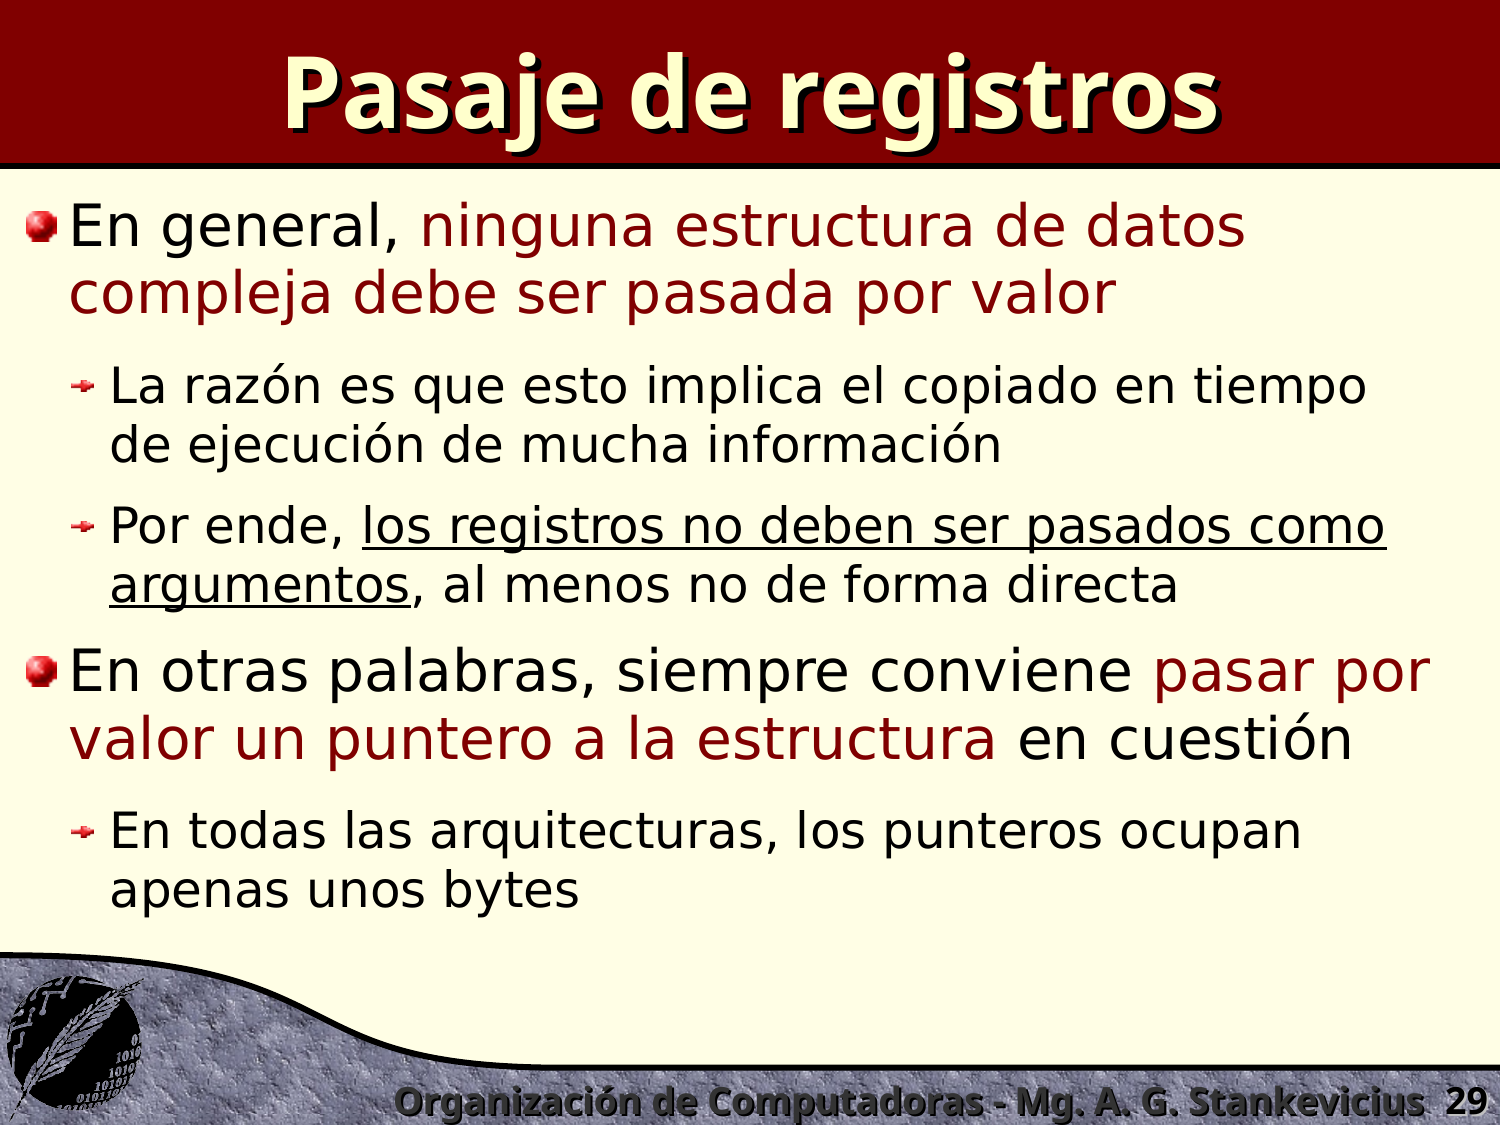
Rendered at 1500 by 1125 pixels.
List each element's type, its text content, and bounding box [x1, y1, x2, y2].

picture [802, 1100, 806, 1110]
list En general, ninguna estructura de datos compleja debe ser pasada por valor La razón es que esto implica el copiado en tiempo de ejecución de mucha información Por ende, los registros no deben ser pasados como argumentos, al menos no de forma directa En otras palabras, siempre conviene pasar por valor un puntero a la estructura en cuestión En todas las arquitecturas, los punteros ocupan apenas unos bytes [11, 192, 1486, 935]
picture [0, 959, 1500, 1125]
title Pasaje de registros [15, 5, 1485, 160]
picture [448, 1100, 455, 1110]
picture [1058, 1100, 1065, 1110]
